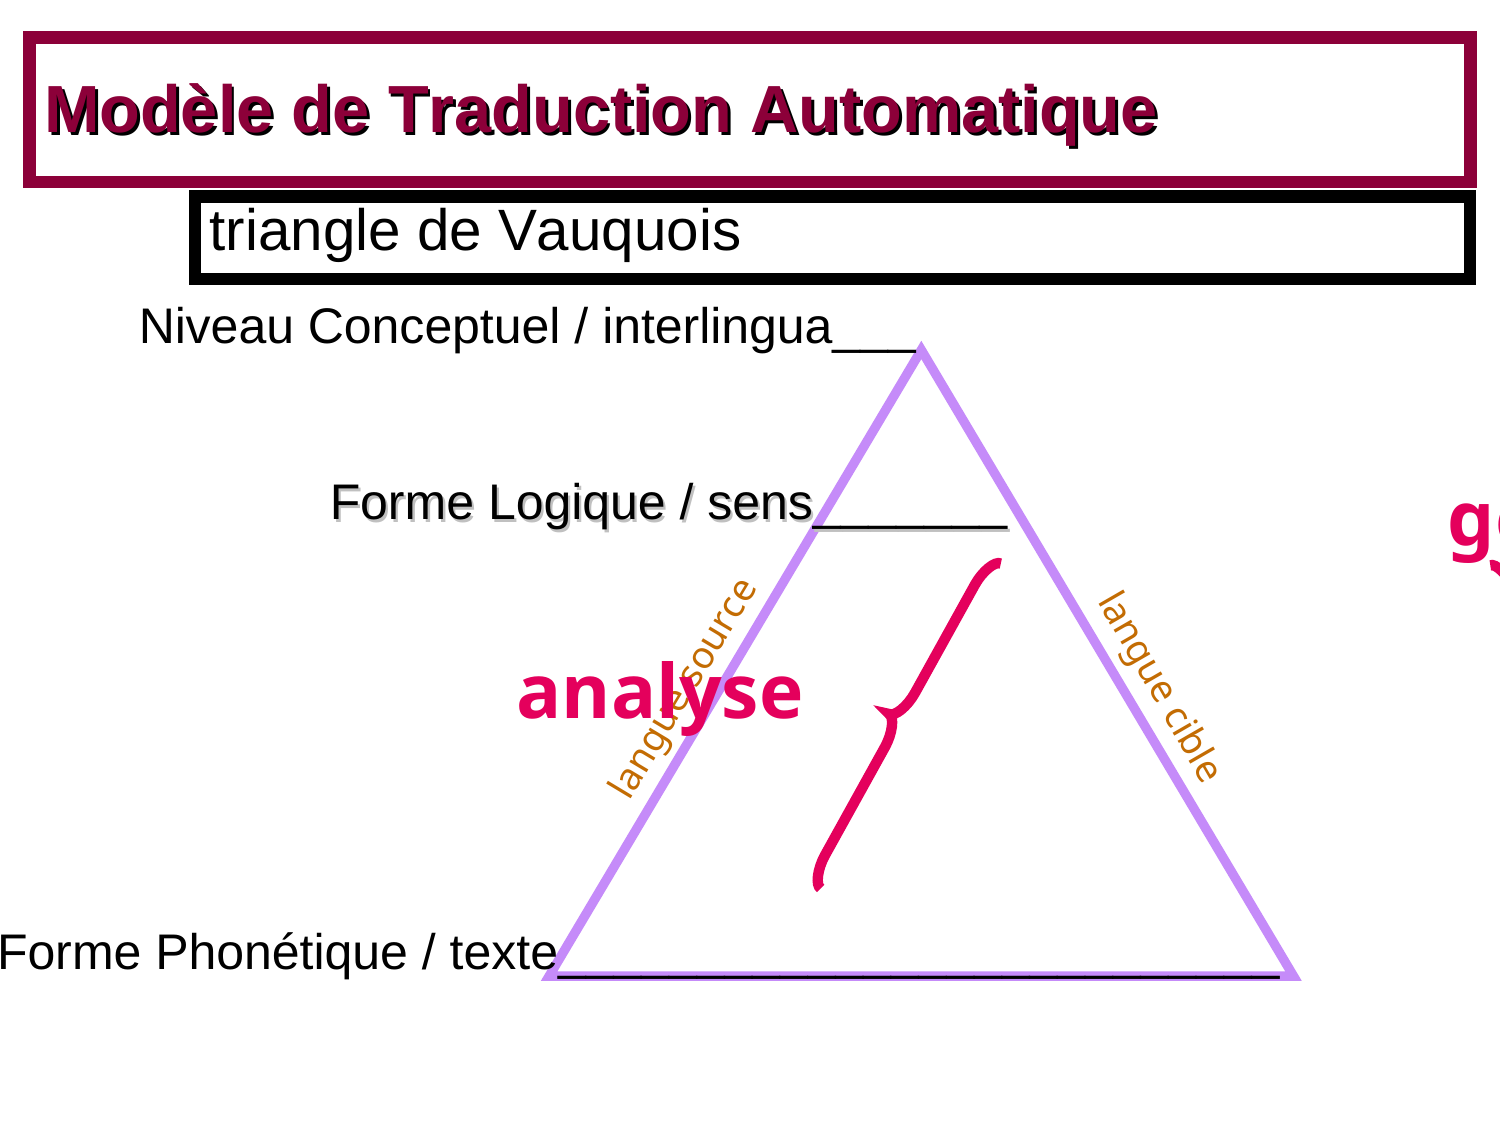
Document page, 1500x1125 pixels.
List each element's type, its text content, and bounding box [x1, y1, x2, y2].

text_box génération [1433, 457, 1500, 575]
list Forme Logique / sens_______ [315, 467, 1203, 580]
text_box langue cible [1073, 564, 1253, 809]
text_box analyse [501, 631, 948, 749]
text_box Niveau Conceptuel / interlingua___ [123, 290, 951, 391]
text_box langue source [580, 749, 683, 825]
text_box langue source [676, 550, 782, 631]
text_box triangle de Vauquois [194, 196, 1470, 279]
text_box Forme Phonétique / texte__________________________ [0, 916, 1318, 1017]
title Modèle de Traduction Automatique [29, 37, 1471, 182]
